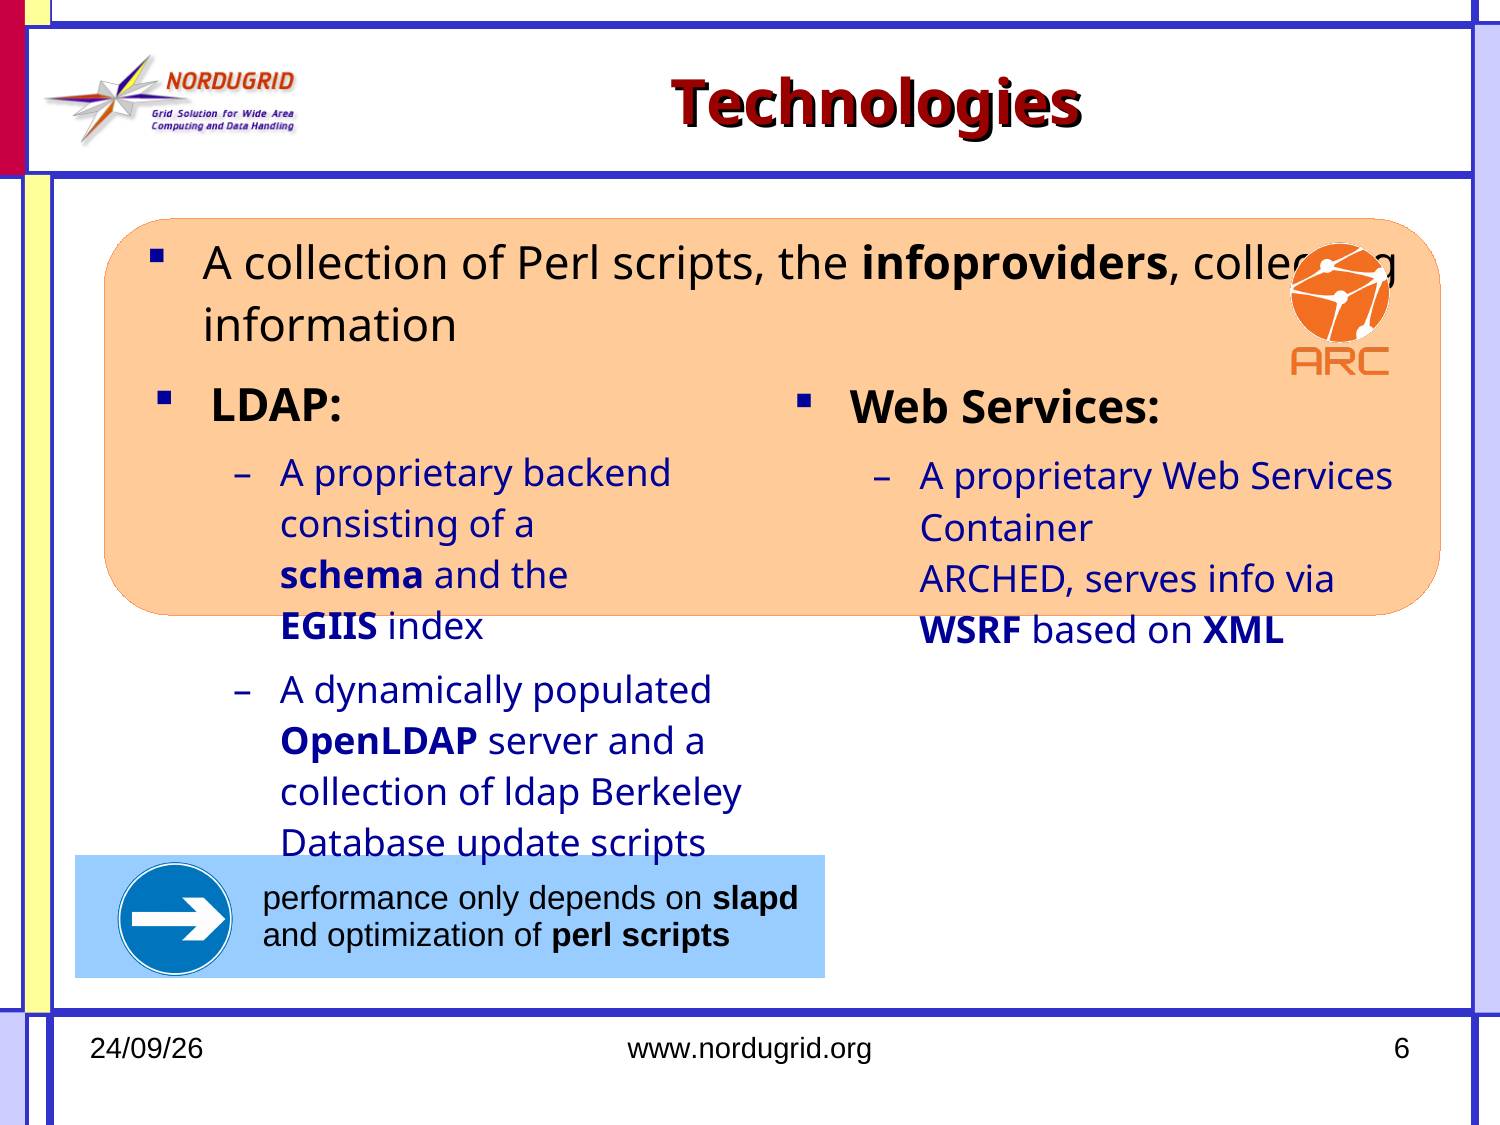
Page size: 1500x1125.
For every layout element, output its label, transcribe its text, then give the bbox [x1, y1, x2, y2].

text_box performance only depends on slapd and optimization of perl scripts [242, 855, 825, 978]
text_box LDAP: A proprietary backend consisting of a schema and the EGIIS index A dynamically populated OpenLDAP server and a collection of ldap Berkeley Database update scripts [135, 364, 781, 850]
picture [59, 855, 242, 982]
text_box Web Services: A proprietary Web Services Container ARCHED, serves info via WSRF based on XML [781, 367, 1441, 623]
list A collection of Perl scripts, the infoproviders, collecting information [90, 230, 1428, 405]
title Technologies [324, 17, 1428, 183]
text_box [133, 218, 1411, 230]
text_box [104, 405, 135, 605]
picture [40, 49, 301, 148]
picture [1290, 242, 1390, 367]
text_box [1428, 247, 1441, 367]
